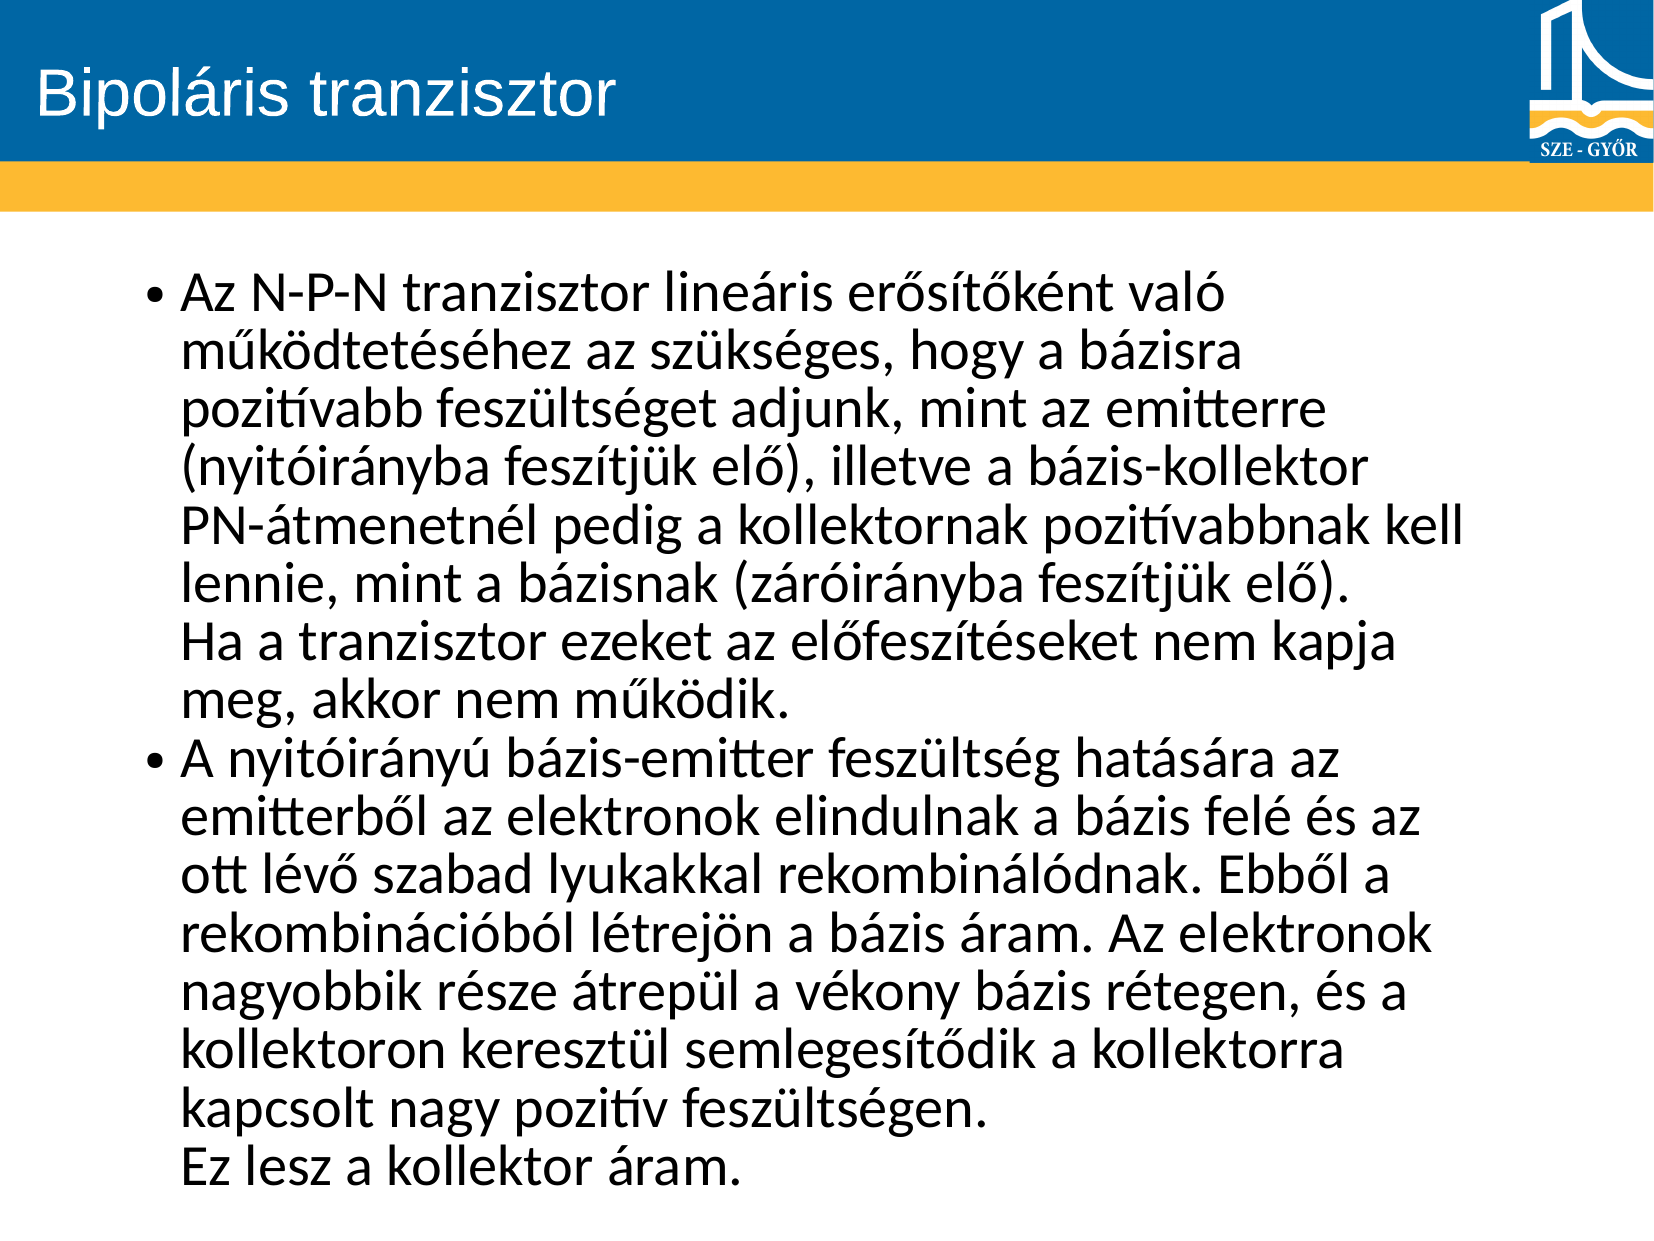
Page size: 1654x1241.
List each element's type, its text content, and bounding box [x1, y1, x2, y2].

picture [1529, 0, 1654, 163]
text_box Bipoláris tranzisztor [34, 48, 1524, 144]
text_box Az N-P-N tranzisztor lineáris erősítőként való működtetéséhez az szükséges, hogy a bázisra pozitívabb feszültséget adjunk, mint az emitterre (nyitóirányba feszítjük elő), illetve a bázis-kollektor PN-átmenetnél pedig a kollektornak pozitívabbnak kell lennie, mint a bázisnak (záróirányba feszítjük elő). Ha a tranzisztor ezeket az előfeszítéseket nem kapja meg, akkor nem működik. A nyitóirányú bázis-emitter feszültség hatására az emitterből az elektronok elindulnak a bázis felé és az ott lévő szabad lyukakkal rekombinálódnak. Ebből a rekombinációból létrejön a bázis áram. Az elektronok nagyobbik része átrepül a vékony bázis rétegen, és a kollektoron keresztül semlegesítődik a kollektorra kapcsolt nagy pozitív feszültségen. Ez lesz a kollektor áram. [129, 259, 1501, 1208]
